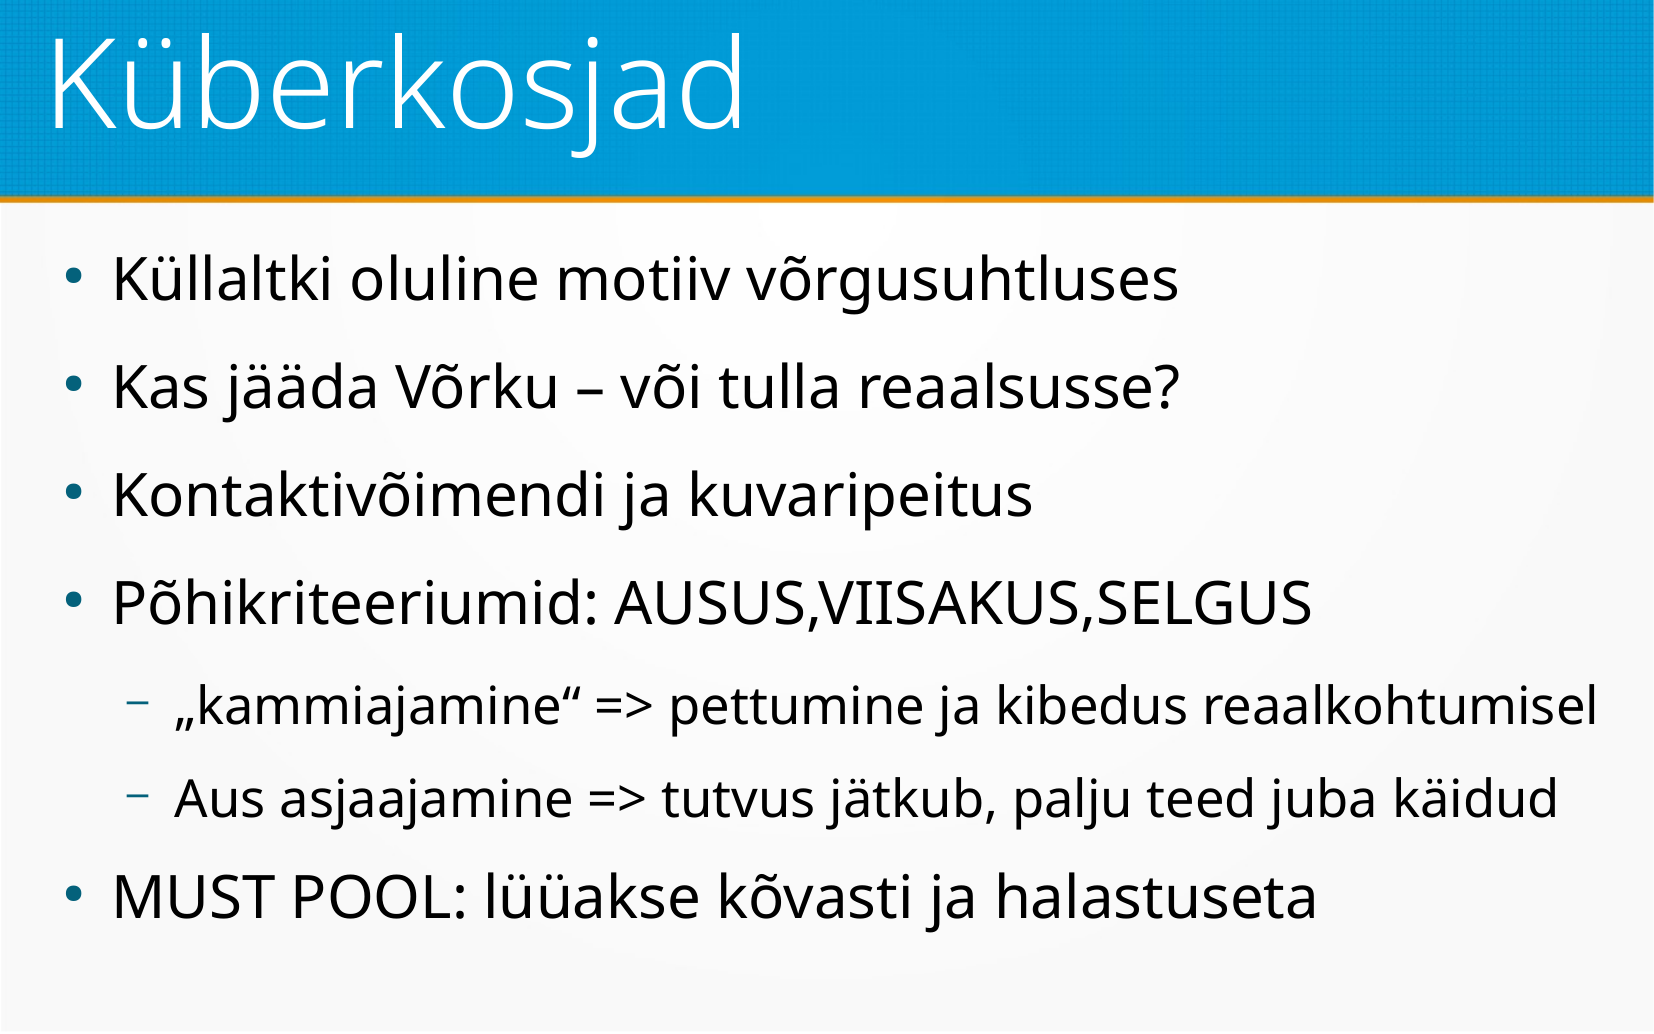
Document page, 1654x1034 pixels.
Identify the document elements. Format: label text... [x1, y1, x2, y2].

title Küberkosjad [43, 0, 1619, 166]
picture [0, 195, 1654, 1034]
list Küllaltki oluline motiiv võrgusuhtluses Kas jääda Võrku – või tulla reaalsusse? Kontaktivõimendi ja kuvaripeitus Põhikriteeriumid: AUSUS,VIISAKUS,SELGUS „kammiajamine“ => pettumine ja kibedus reaalkohtumisel Aus asjaajamine => tutvus jätkub, palju teed juba käidud MUST POOL: lüüakse kõvasti ja halastuseta [47, 236, 1607, 1002]
